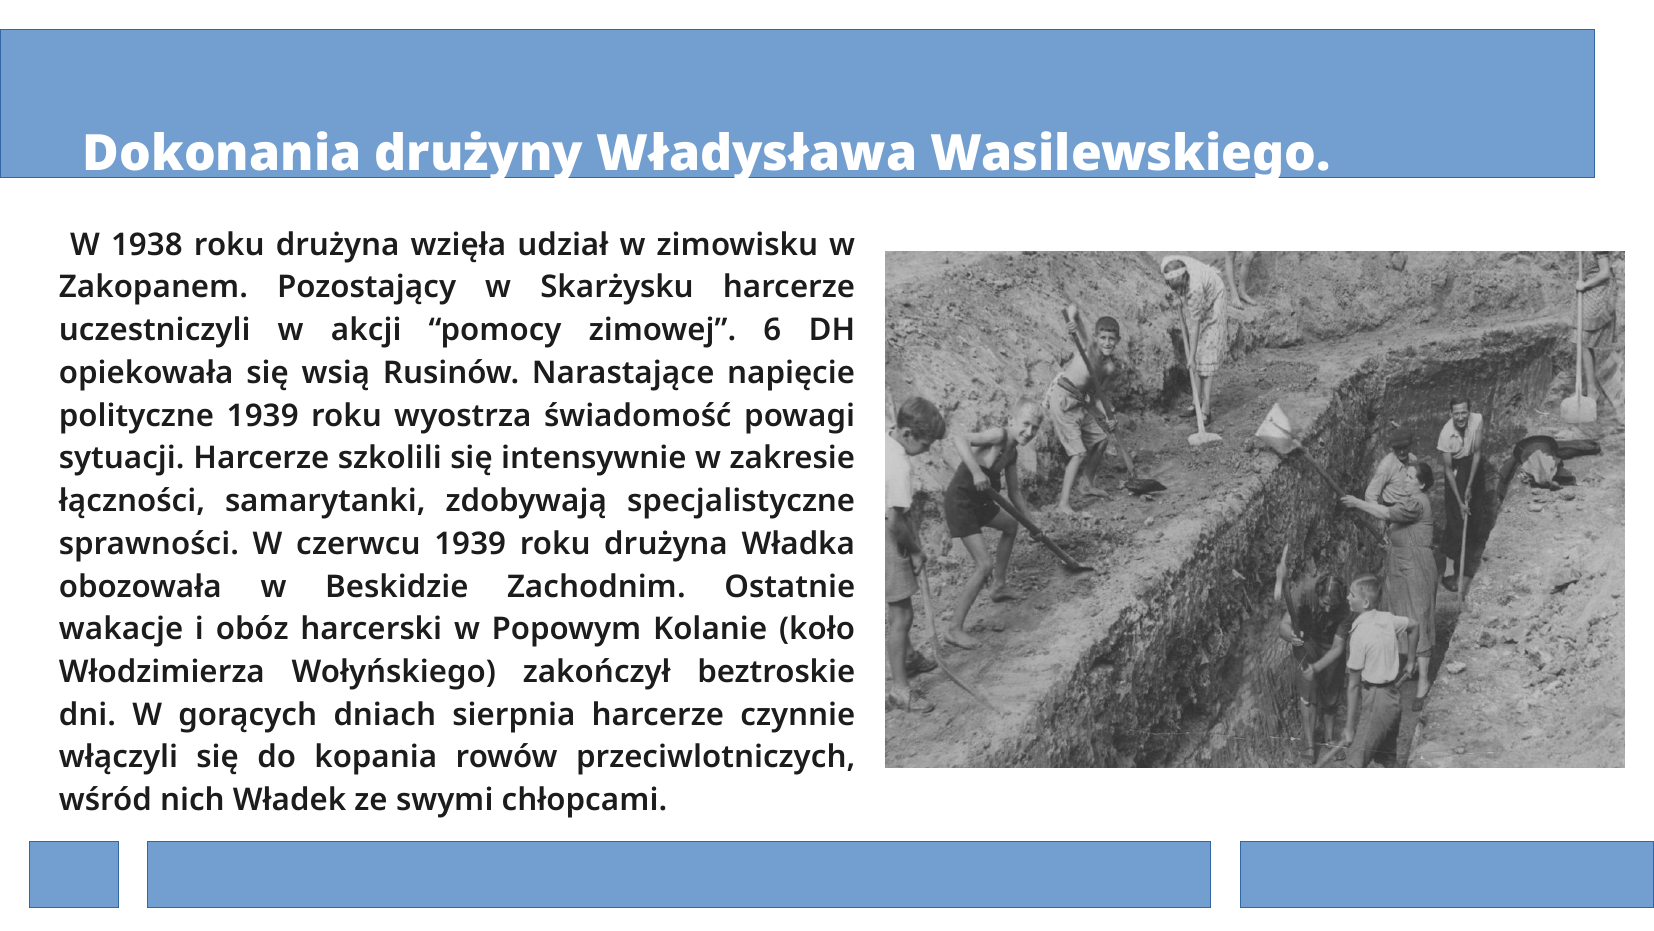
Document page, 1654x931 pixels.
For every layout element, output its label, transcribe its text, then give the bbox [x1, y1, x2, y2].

title Dokonania drużyny Władysława Wasilewskiego. [82, 29, 1571, 185]
picture [885, 251, 1625, 768]
list W 1938 roku drużyna wzięła udział w zimowisku w Zakopanem. Pozostający w Skarżysku harcerze uczestniczyli w akcji “pomocy zimowej”. 6 DH opiekowała się wsią Rusinów. Narastające napięcie polityczne 1939 roku wyostrza świadomość powagi sytuacji. Harcerze szkolili się intensywnie w zakresie łączności, samarytanki, zdobywają specjalistyczne sprawności. W czerwcu 1939 roku drużyna Władka obozowała w Beskidzie Zachodnim. Ostatnie wakacje i obóz harcerski w Popowym Kolanie (koło Włodzimierza Wołyńskiego) zakończył beztroskie dni. W gorących dniach sierpnia harcerze czynnie włączyli się do kopania rowów przeciwlotniczych, wśród nich Władek ze swymi chłopcami. [59, 221, 857, 857]
